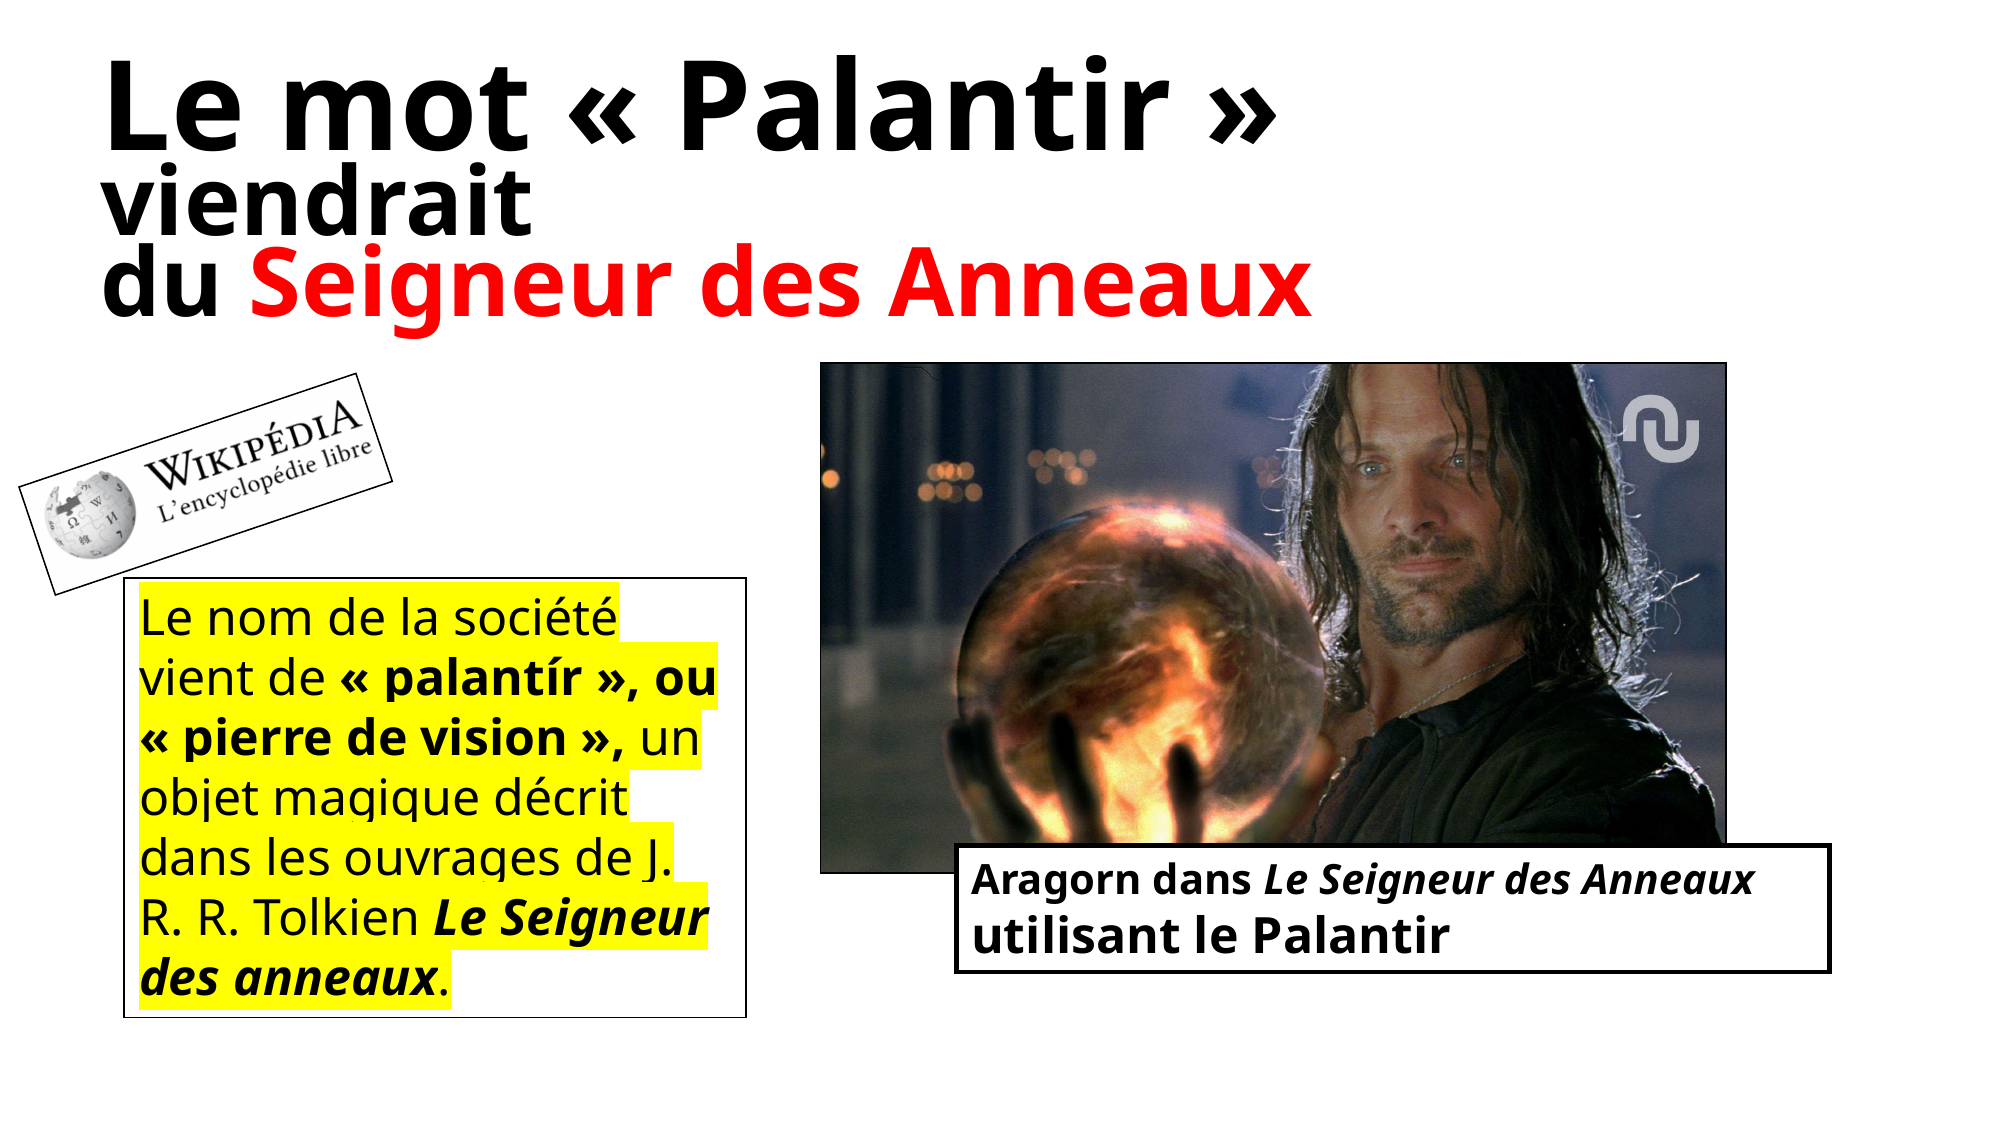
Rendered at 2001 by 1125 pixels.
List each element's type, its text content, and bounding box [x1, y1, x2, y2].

text_box Aragorn dans Le Seigneur des Anneaux utilisant le Palantir [956, 845, 1830, 972]
picture [19, 374, 392, 595]
picture [821, 363, 1726, 873]
text_box Le nom de la société vient de « palantír », ou « pierre de vision », un objet magique décrit dans les ouvrages de J. R. R. Tolkien Le Seigneur des anneaux. [124, 578, 746, 1018]
text_box Le mot « Palantir » viendrait du Seigneur des Anneaux [85, 56, 2000, 343]
